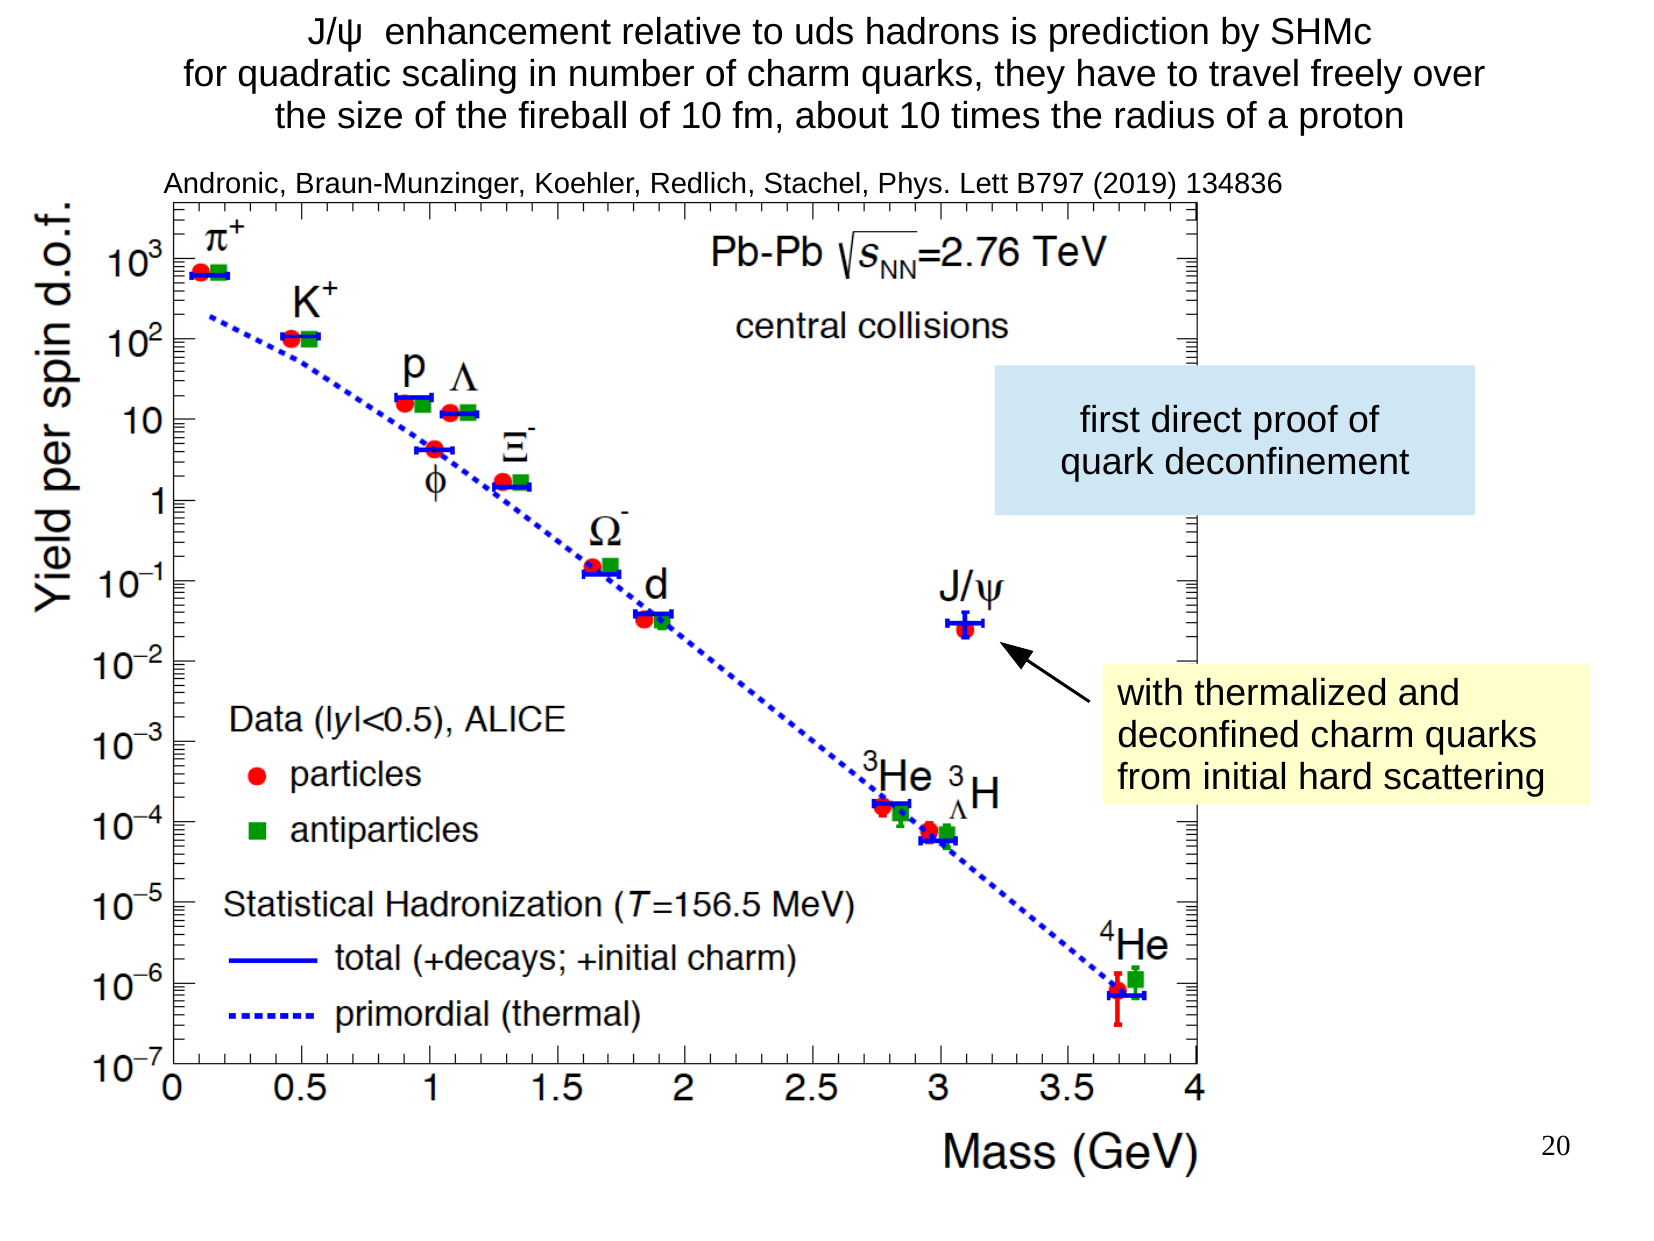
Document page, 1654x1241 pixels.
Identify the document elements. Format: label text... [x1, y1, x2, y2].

text_box Andronic, Braun-Munzinger, Koehler, Redlich, Stachel, Phys. Lett B797 (2019) 134836 [148, 160, 1304, 259]
text_box first direct proof of quark deconfinement [994, 365, 1475, 516]
text_box with thermalized and deconfined charm quarks from initial hard scattering [1102, 663, 1591, 805]
picture [24, 173, 1213, 1183]
text_box J/ψ enhancement relative to uds hadrons is prediction by SHMc for quadratic scaling in number of charm quarks, they have to travel freely over the size of the fireball of 10 fm, about 10 times the radius of a proton [75, 3, 1606, 144]
